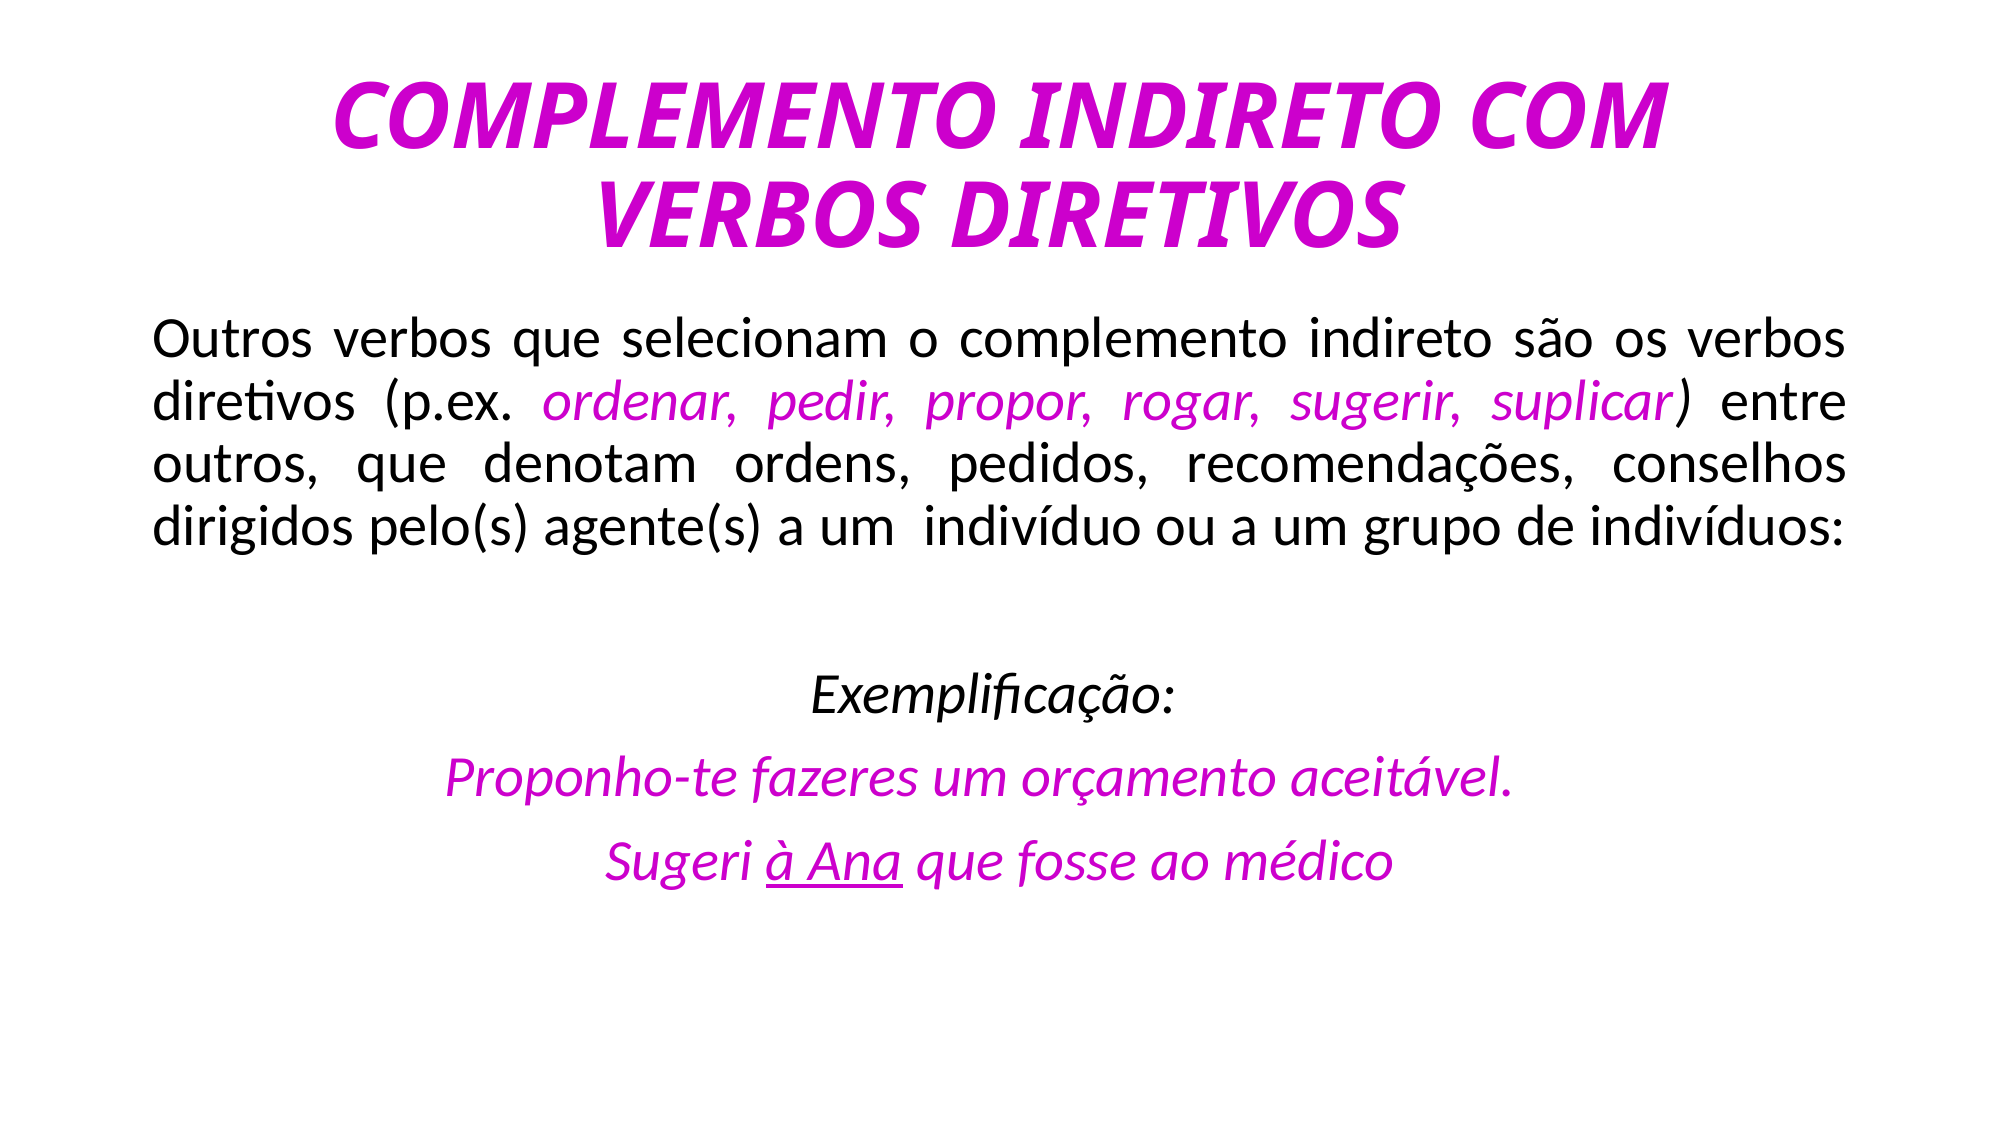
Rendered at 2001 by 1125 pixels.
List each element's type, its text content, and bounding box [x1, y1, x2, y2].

list Outros verbos que selecionam o complemento indireto são os verbos diretivos (p.ex. ordenar, pedir, propor, rogar, sugerir, suplicar) entre outros, que denotam ordens, pedidos, recomendações, conselhos dirigidos pelo(s) agente(s) a um indivíduo ou a um grupo de indivíduos: Exemplificação: Proponho-te fazeres um orçamento aceitável. Sugeri à Ana que fosse ao médico [137, 299, 1863, 1014]
title COMPLEMENTO INDIRETO COM VERBOS DIRETIVOS [137, 59, 1863, 278]
